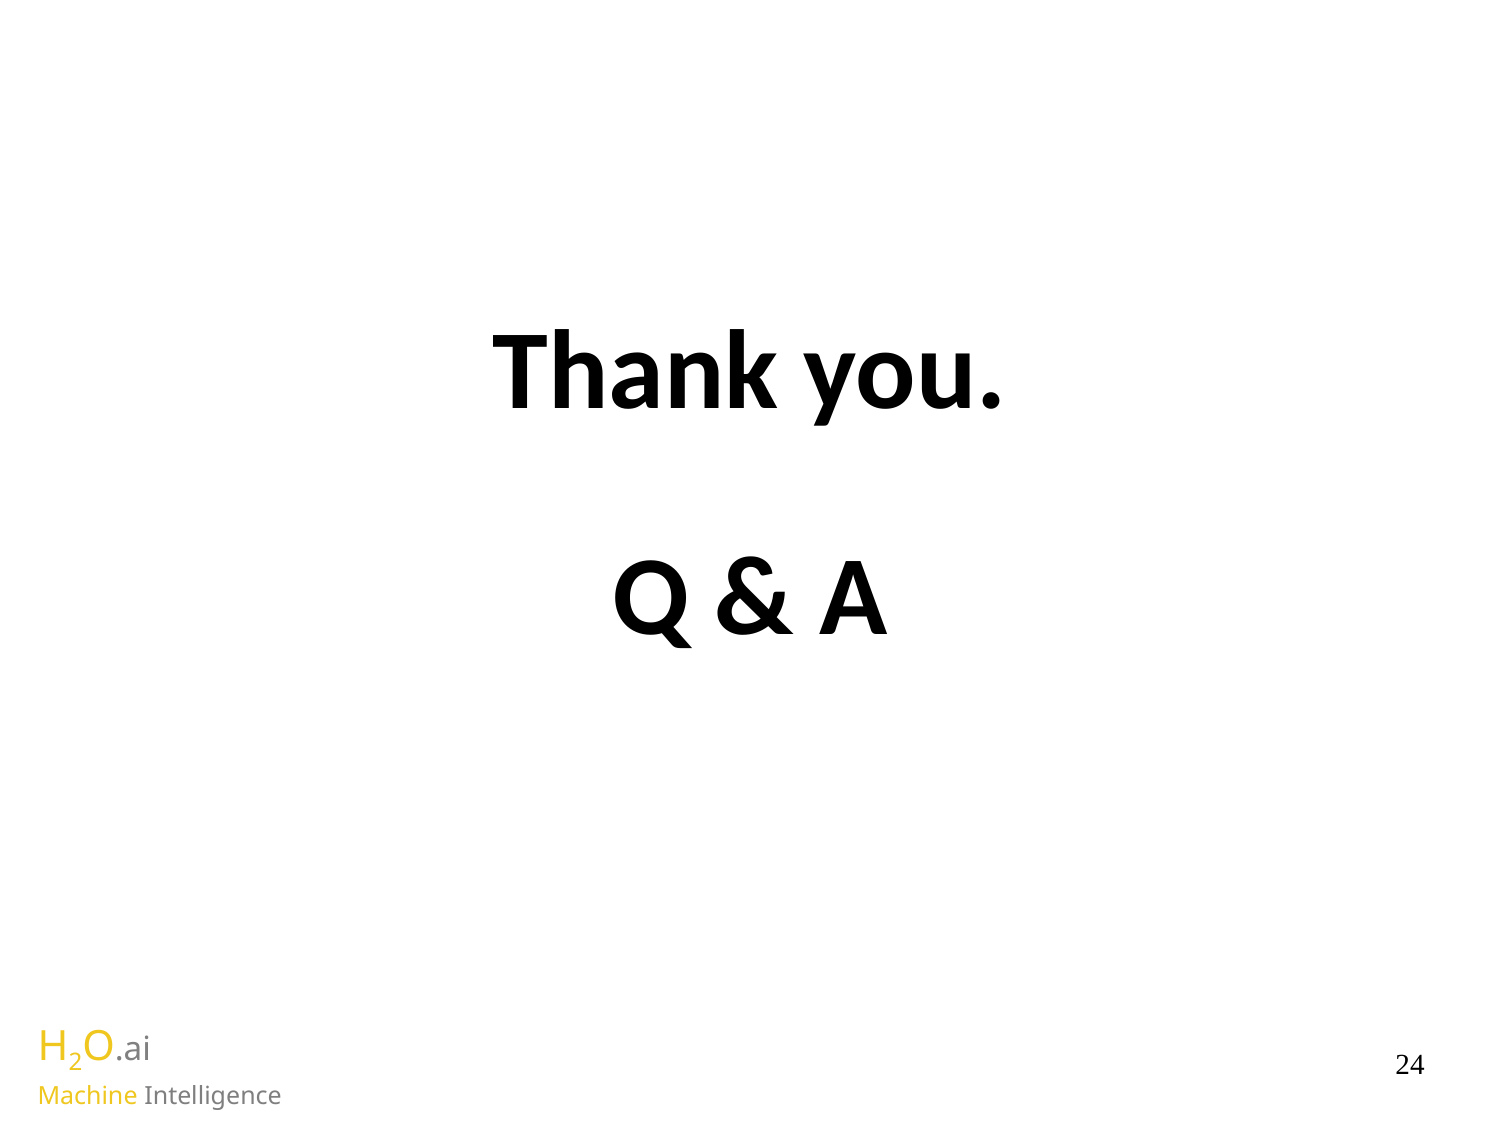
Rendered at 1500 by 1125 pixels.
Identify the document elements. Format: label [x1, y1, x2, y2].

list [75, 150, 1425, 1013]
